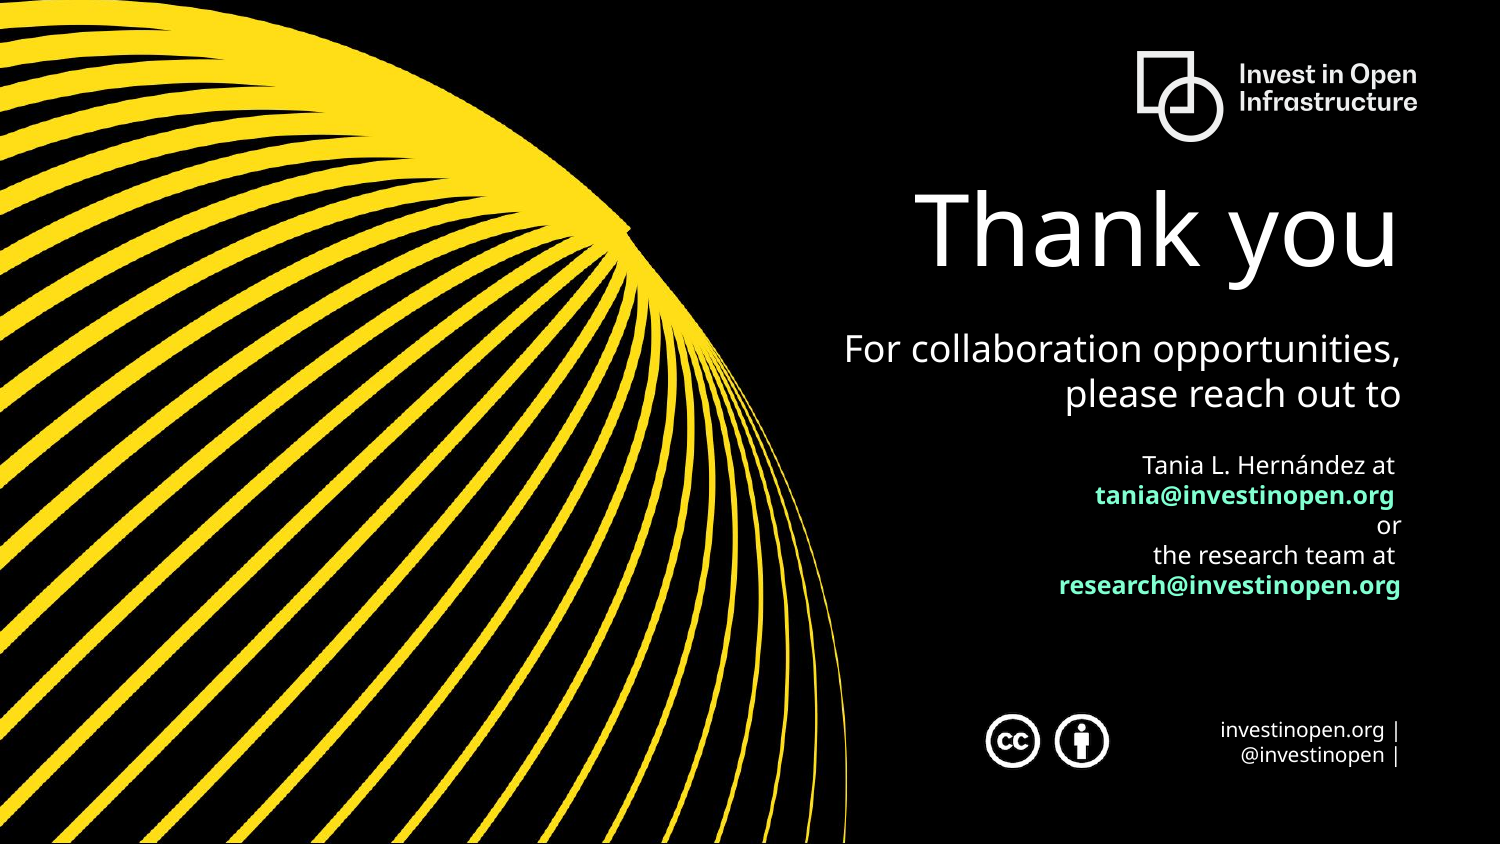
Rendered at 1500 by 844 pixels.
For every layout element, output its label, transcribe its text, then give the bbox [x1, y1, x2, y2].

title Thank you [852, 174, 1417, 309]
text_box investinopen.org | @investinopen | [1173, 701, 1417, 782]
picture [0, 0, 1500, 844]
subtitle For collaboration opportunities, please reach out to Tania L. Hernández at tania@investinopen.org or the research team at research@investinopen.org [788, 309, 1417, 650]
